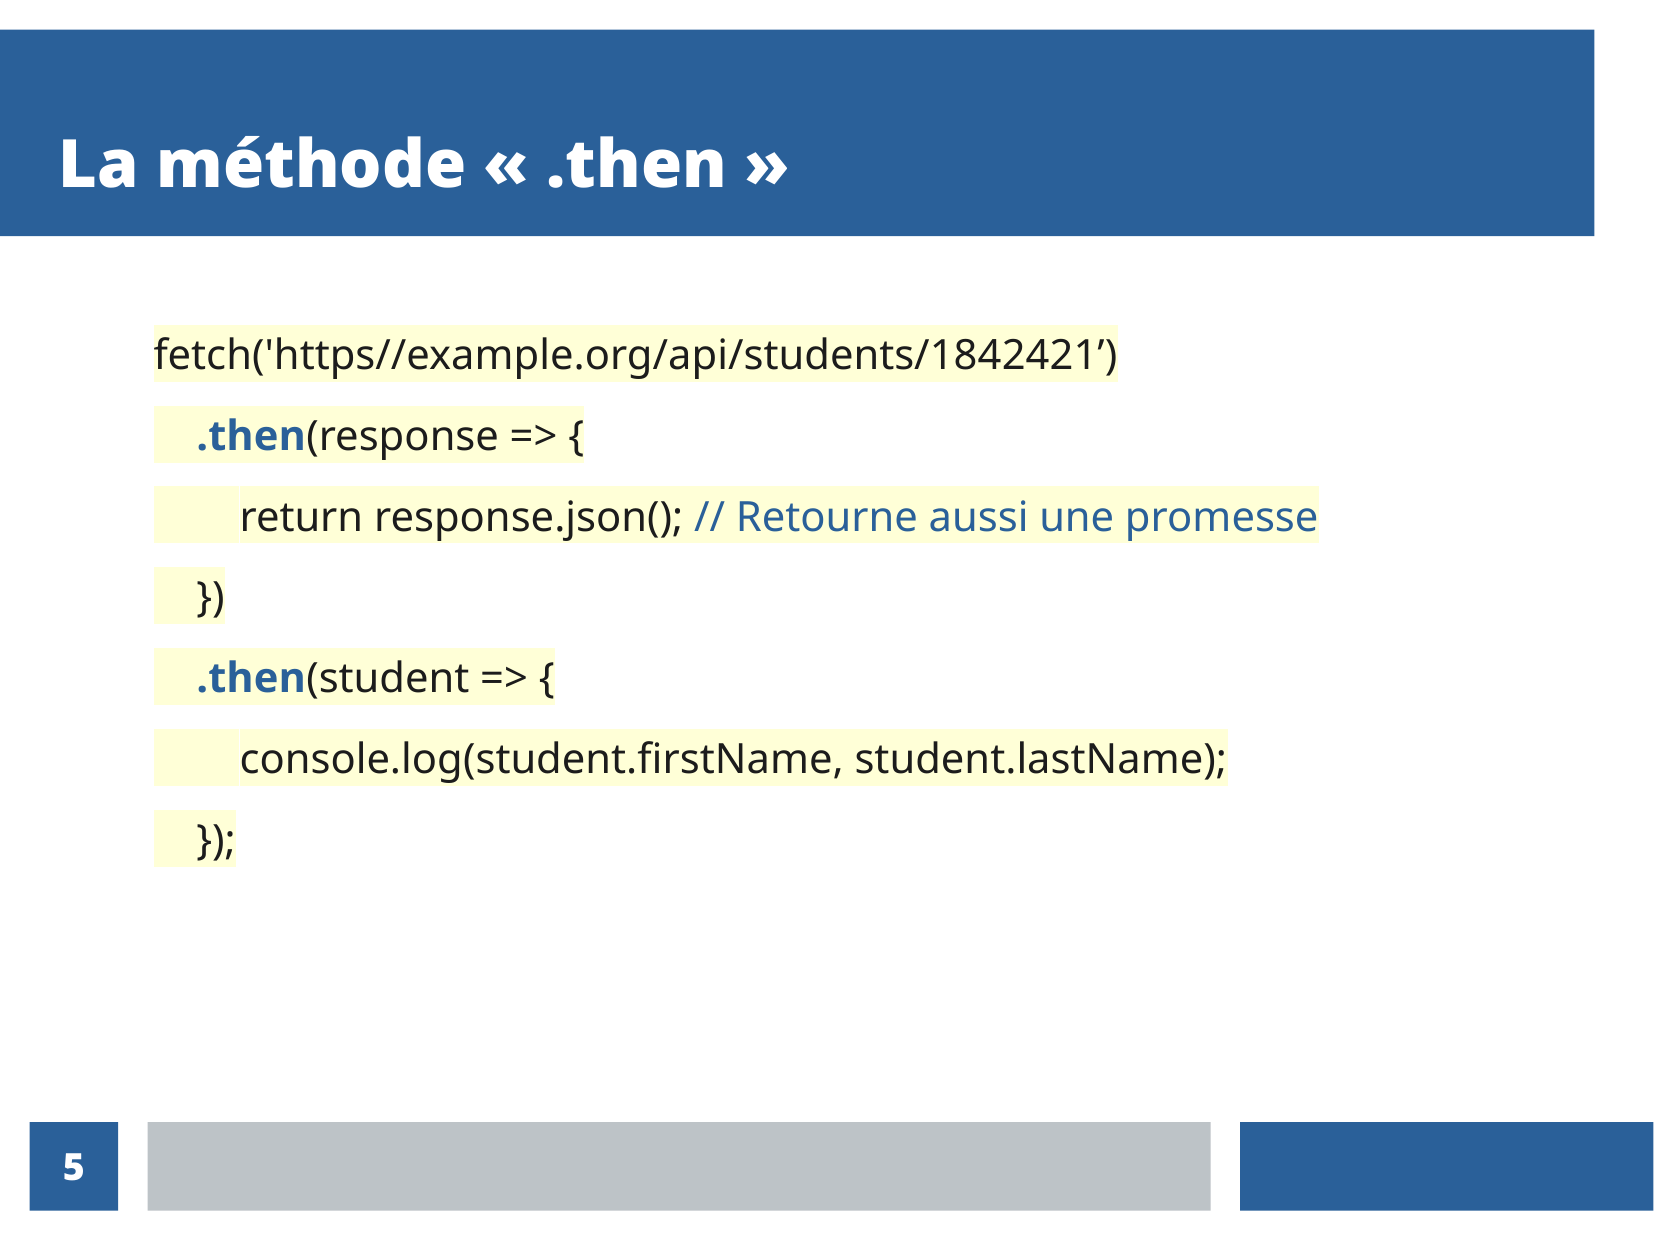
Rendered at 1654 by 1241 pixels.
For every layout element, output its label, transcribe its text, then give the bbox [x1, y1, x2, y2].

list fetch('https//example.org/api/students/1842421’) .then(response => { return response.json(); // Retourne aussi une promesse }) .then(student => { console.log(student.firstName, student.lastName); }); [153, 324, 1453, 1093]
title La méthode « .then » [59, 59, 1595, 207]
